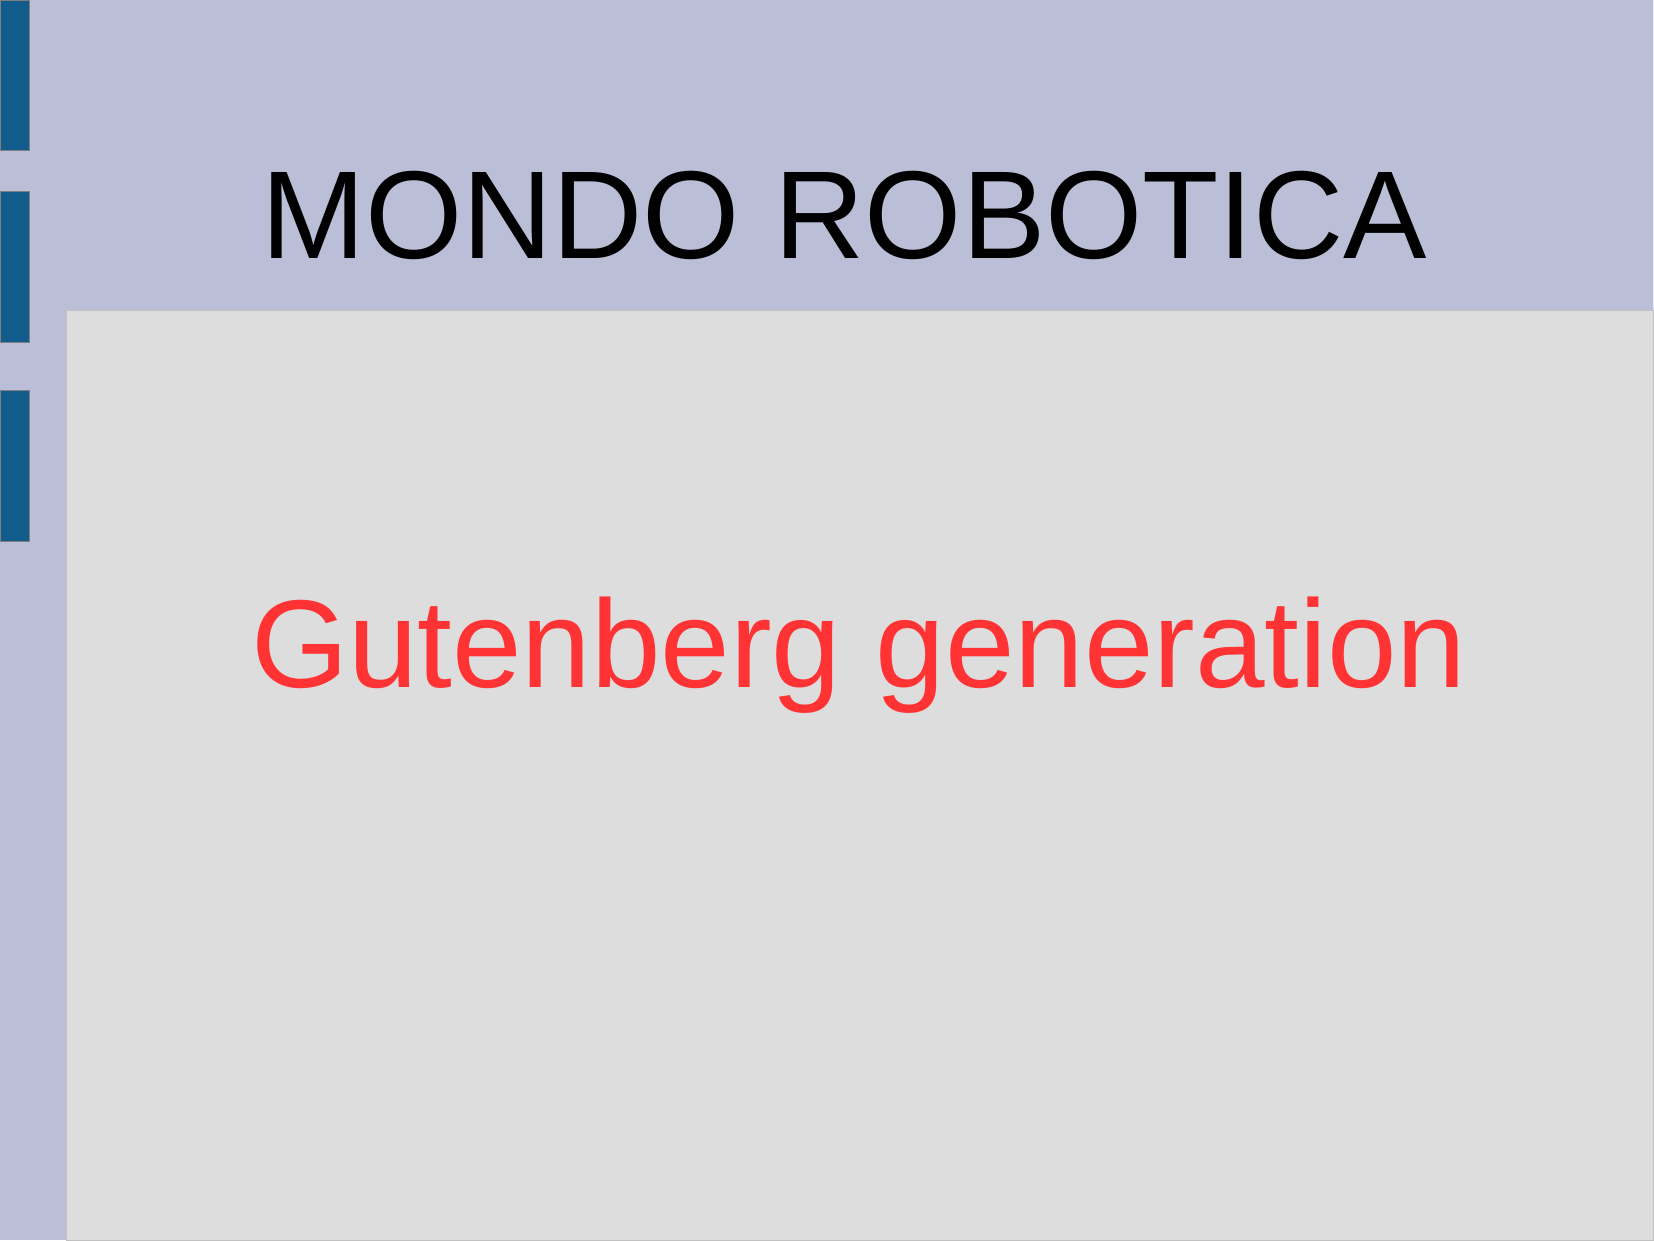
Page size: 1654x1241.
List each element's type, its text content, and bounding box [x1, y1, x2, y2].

text_box MONDO ROBOTICA [246, 138, 1443, 377]
text_box Gutenberg generation [236, 566, 1501, 806]
